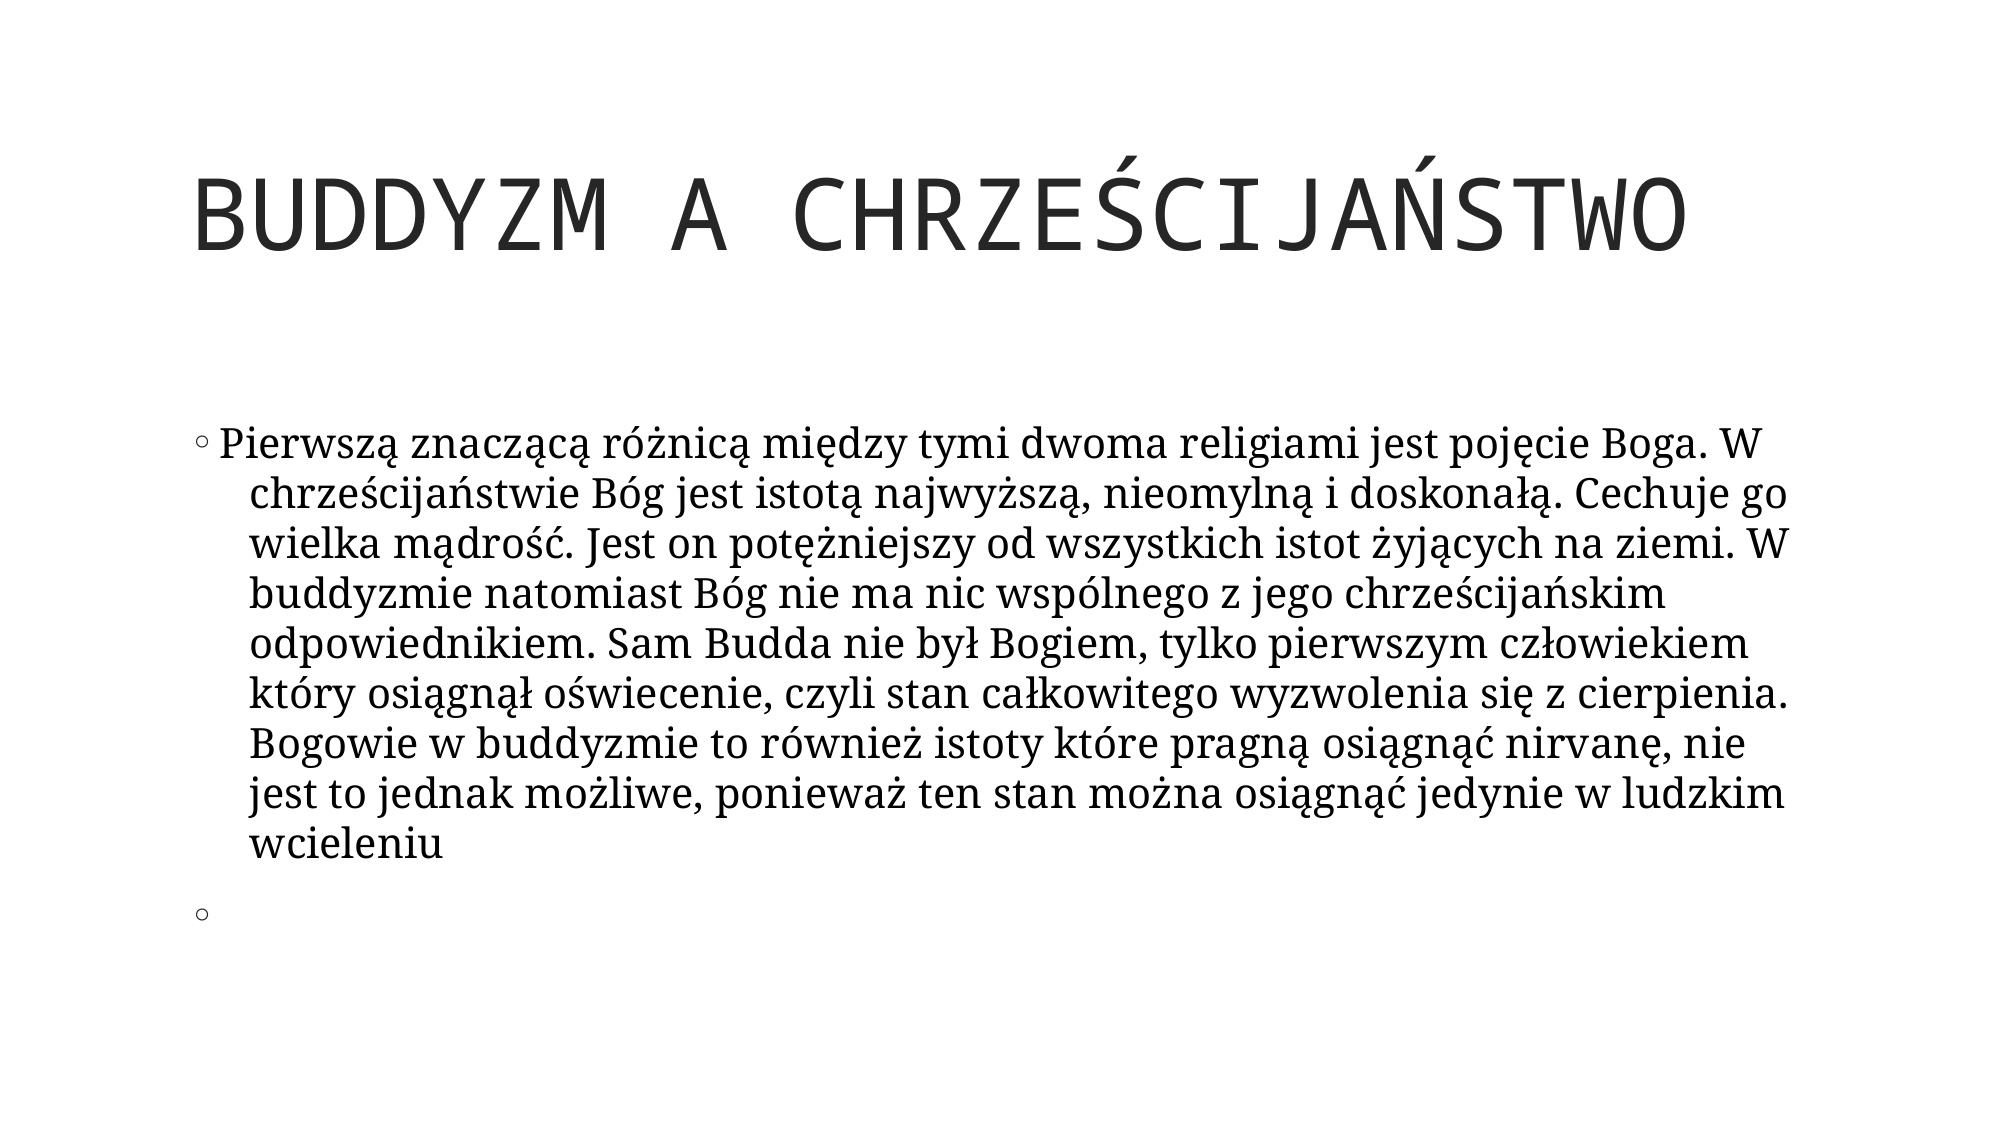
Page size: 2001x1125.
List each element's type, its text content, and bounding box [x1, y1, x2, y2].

title BUDDYZM A CHRZEŚCIJAŃSTWO [174, 105, 1825, 331]
list Pierwszą znaczącą różnicą między tymi dwoma religiami jest pojęcie Boga. W chrześcijaństwie Bóg jest istotą najwyższą, nieomylną i doskonałą. Cechuje go wielka mądrość. Jest on potężniejszy od wszystkich istot żyjących na ziemi. W buddyzmie natomiast Bóg nie ma nic wspólnego z jego chrześcijańskim odpowiednikiem. Sam Budda nie był Bogiem, tylko pierwszym człowiekiem który osiągnął oświecenie, czyli stan całkowitego wyzwolenia się z cierpienia. Bogowie w buddyzmie to również istoty które pragną osiągnąć nirvanę, nie jest to jednak możliwe, ponieważ ten stan można osiągnąć jedynie w ludzkim wcieleniu [174, 345, 1825, 991]
